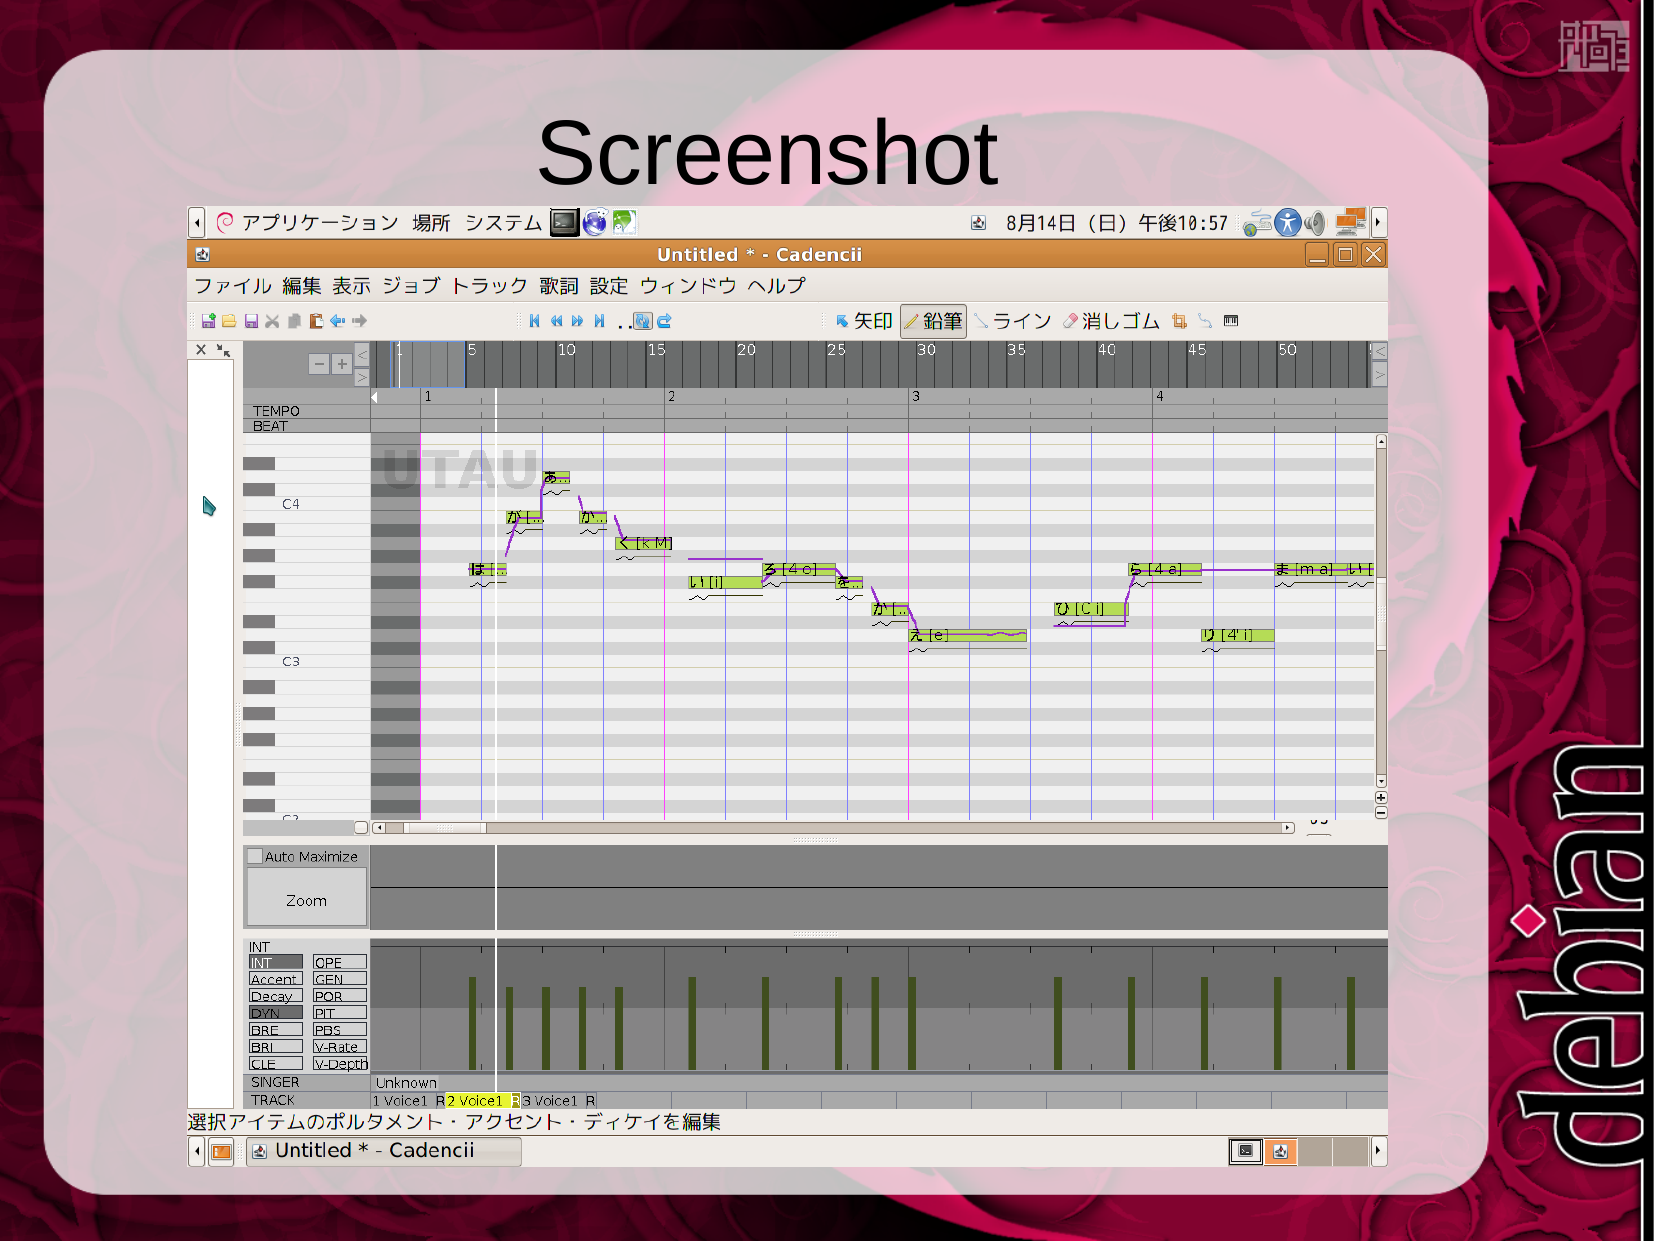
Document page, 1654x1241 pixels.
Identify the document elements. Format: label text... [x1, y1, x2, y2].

title Screenshot [59, 49, 1477, 257]
picture [0, 0, 1654, 1241]
